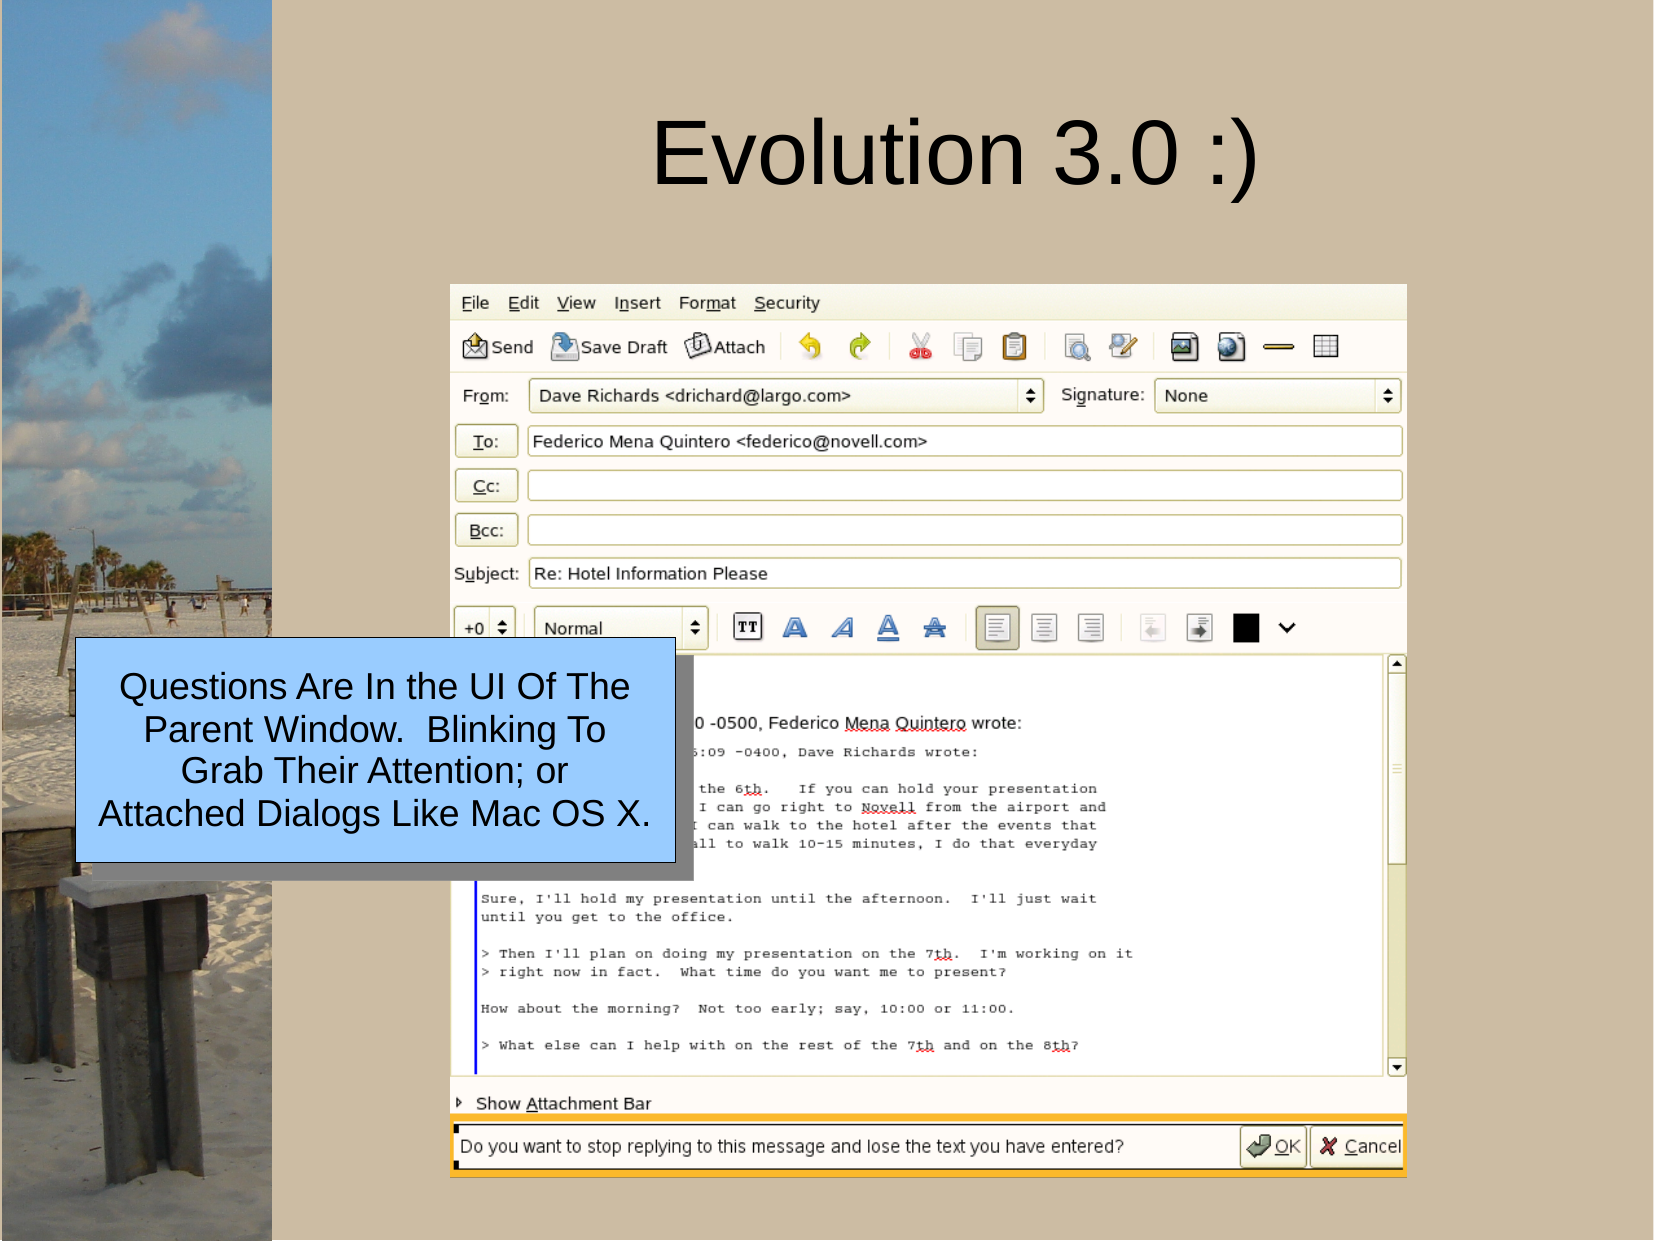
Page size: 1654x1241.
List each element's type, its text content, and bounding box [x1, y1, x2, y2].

text_box Questions Are In the UI Of The Parent Window. Blinking To Grab Their Attention; or Attached Dialogs Like Mac OS X. [75, 637, 676, 863]
title Evolution 3.0 :) [300, 56, 1613, 250]
picture [450, 284, 1407, 1201]
picture [2, 0, 272, 1241]
